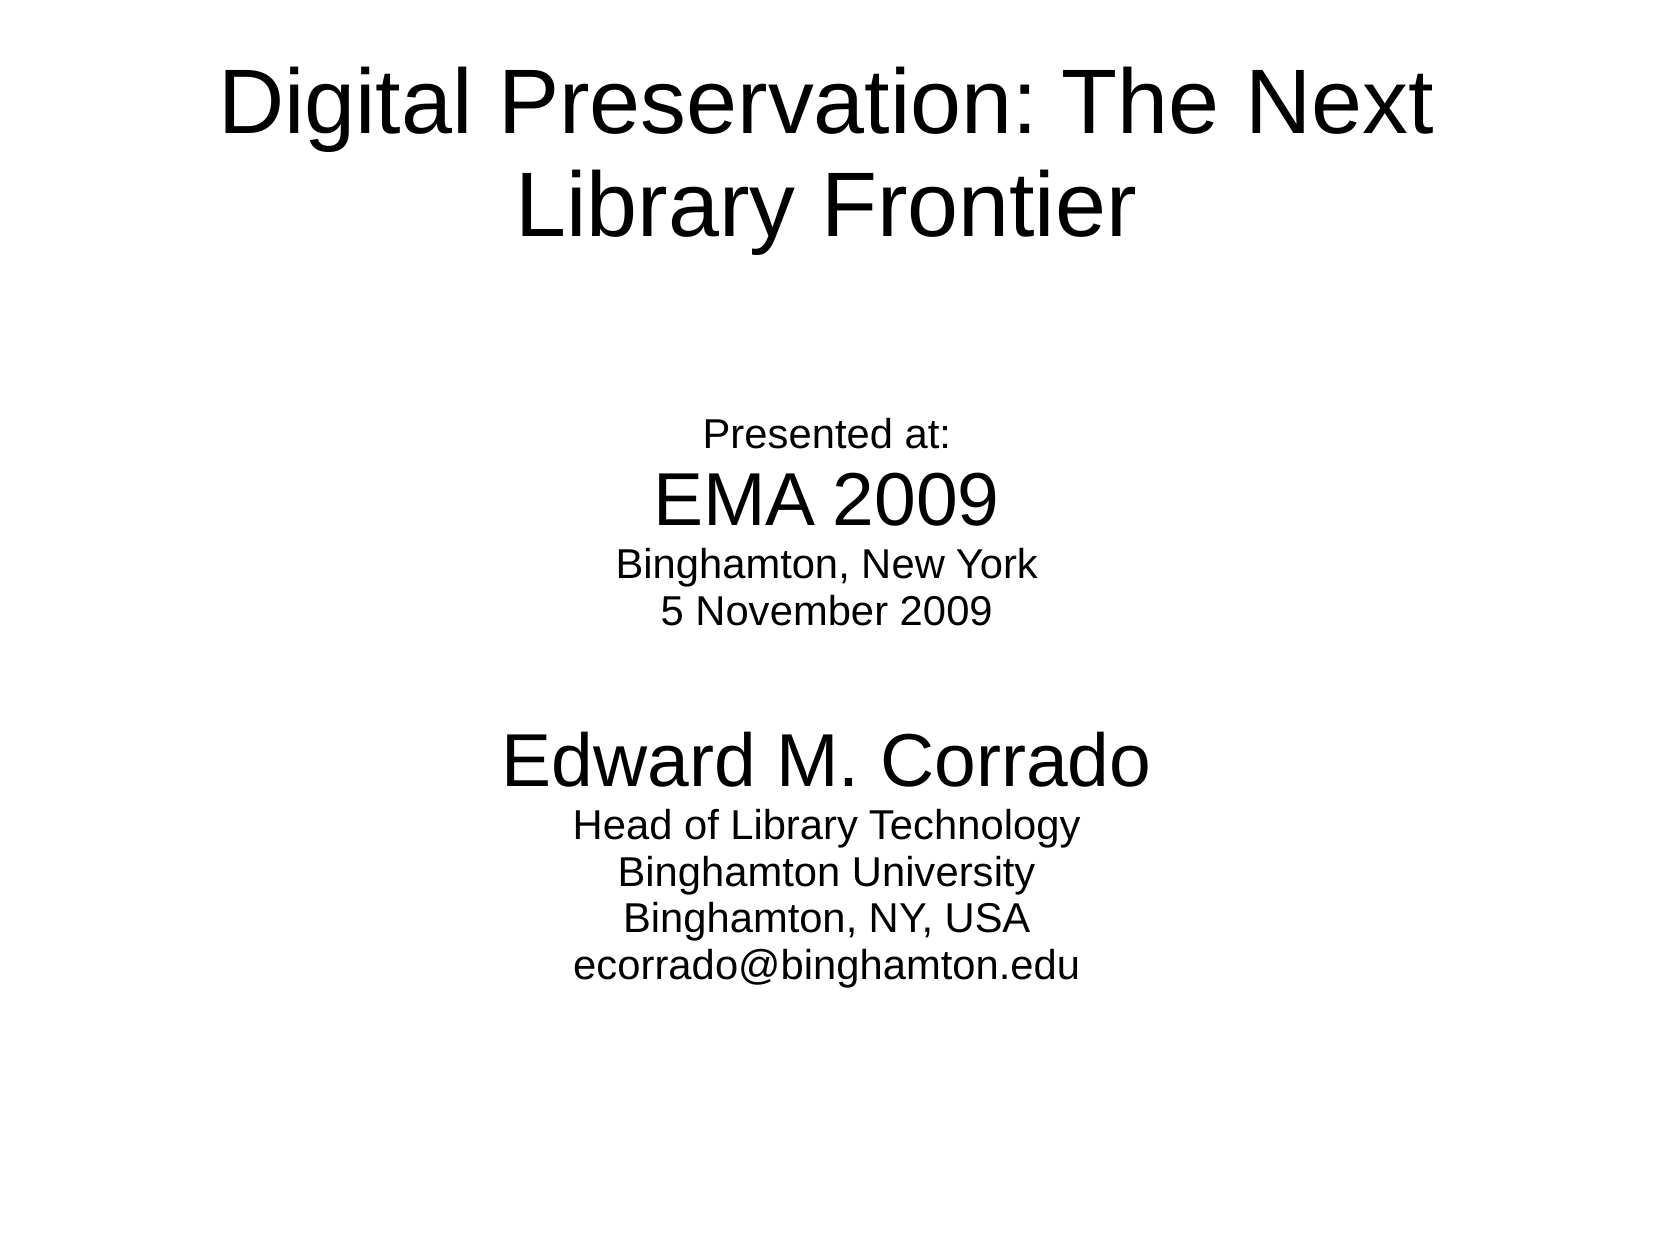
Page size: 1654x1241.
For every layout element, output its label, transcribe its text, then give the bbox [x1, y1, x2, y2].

title Digital Preservation: The Next Library Frontier [82, 39, 1571, 267]
subtitle Presented at: EMA 2009 Binghamton, New York 5 November 2009 Edward M. Corrado Head of Library Technology Binghamton University Binghamton, NY, USA ecorrado@binghamton.edu [82, 297, 1571, 1102]
